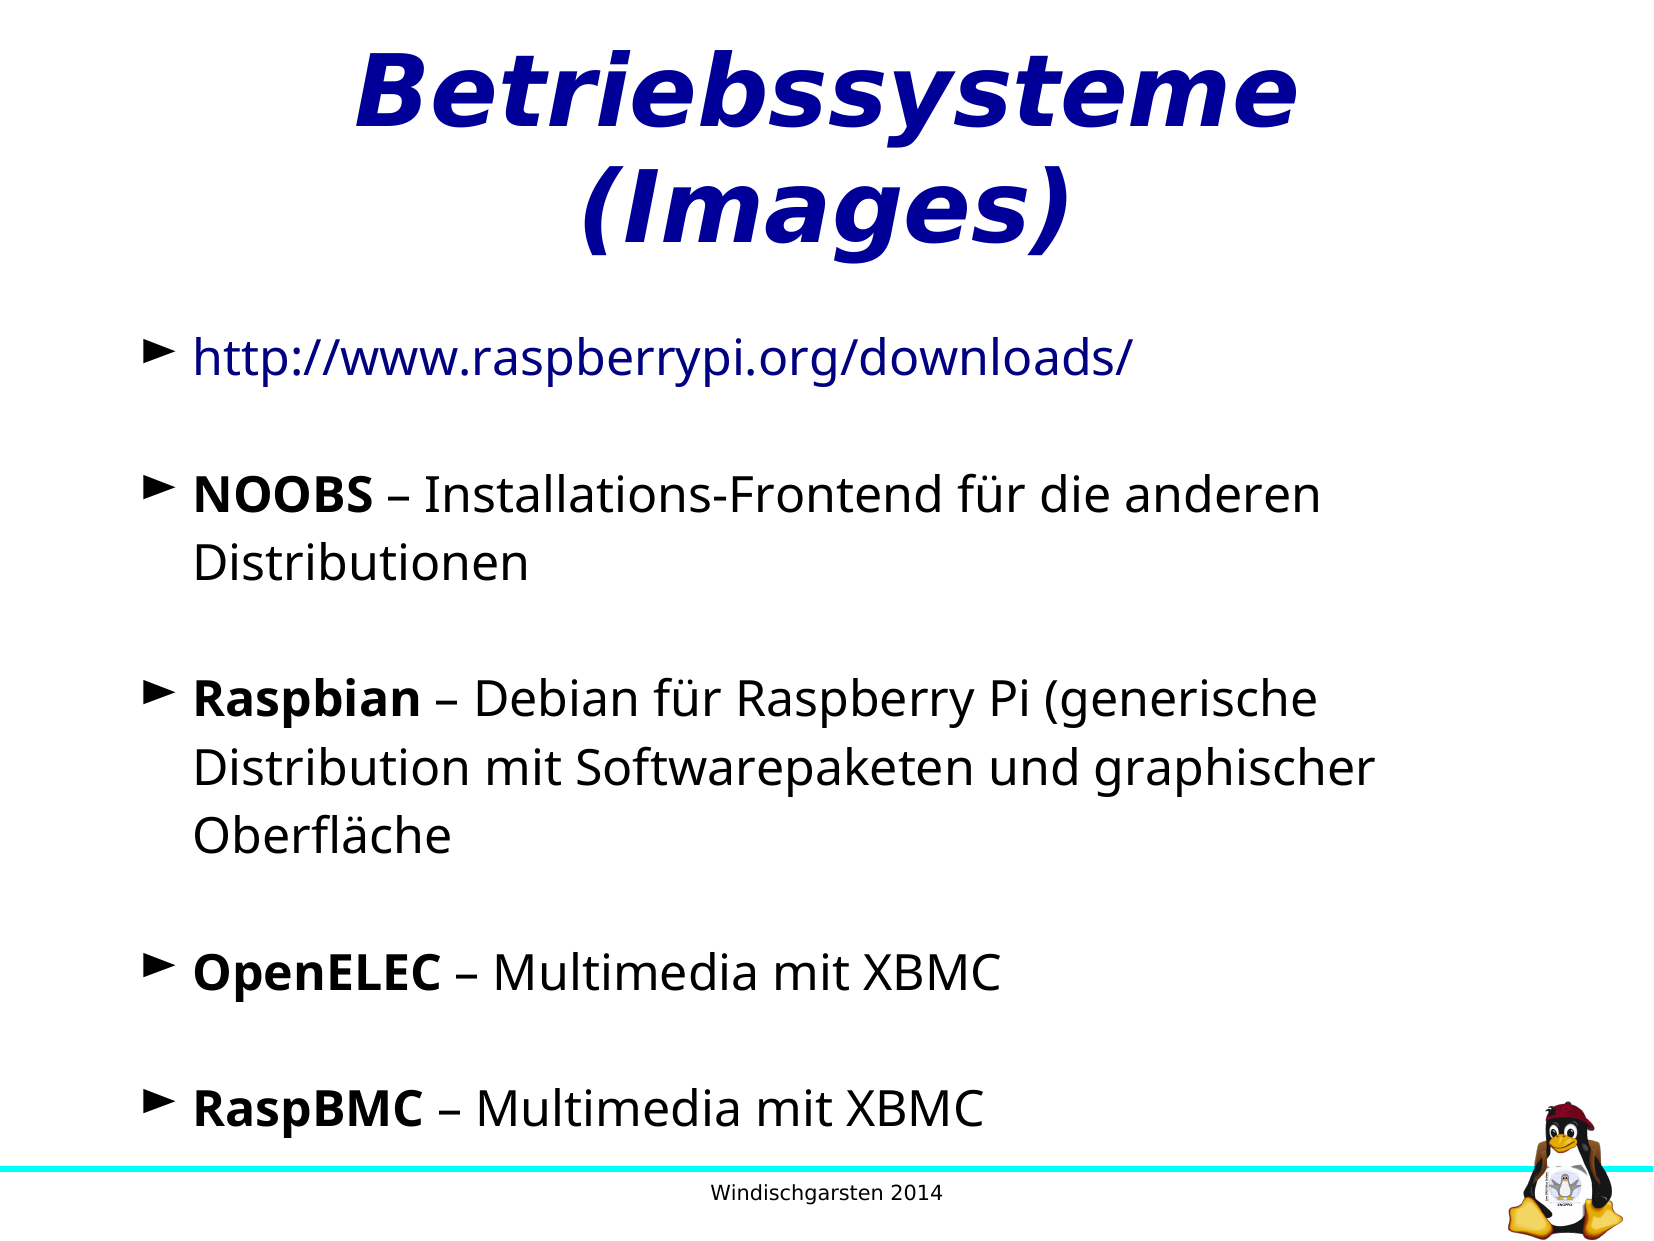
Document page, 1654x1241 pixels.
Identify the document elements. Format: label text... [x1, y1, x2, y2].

picture [1505, 1100, 1625, 1241]
list http://www.raspberrypi.org/downloads/ NOOBS – Installations-Frontend für die anderen Distributionen Raspbian – Debian für Raspberry Pi (generische Distribution mit Softwarepaketen und graphischer Oberfläche OpenELEC – Multimedia mit XBMC RaspBMC – Multimedia mit XBMC [121, 322, 1561, 1132]
title Betriebssysteme (Images) [121, 33, 1534, 267]
